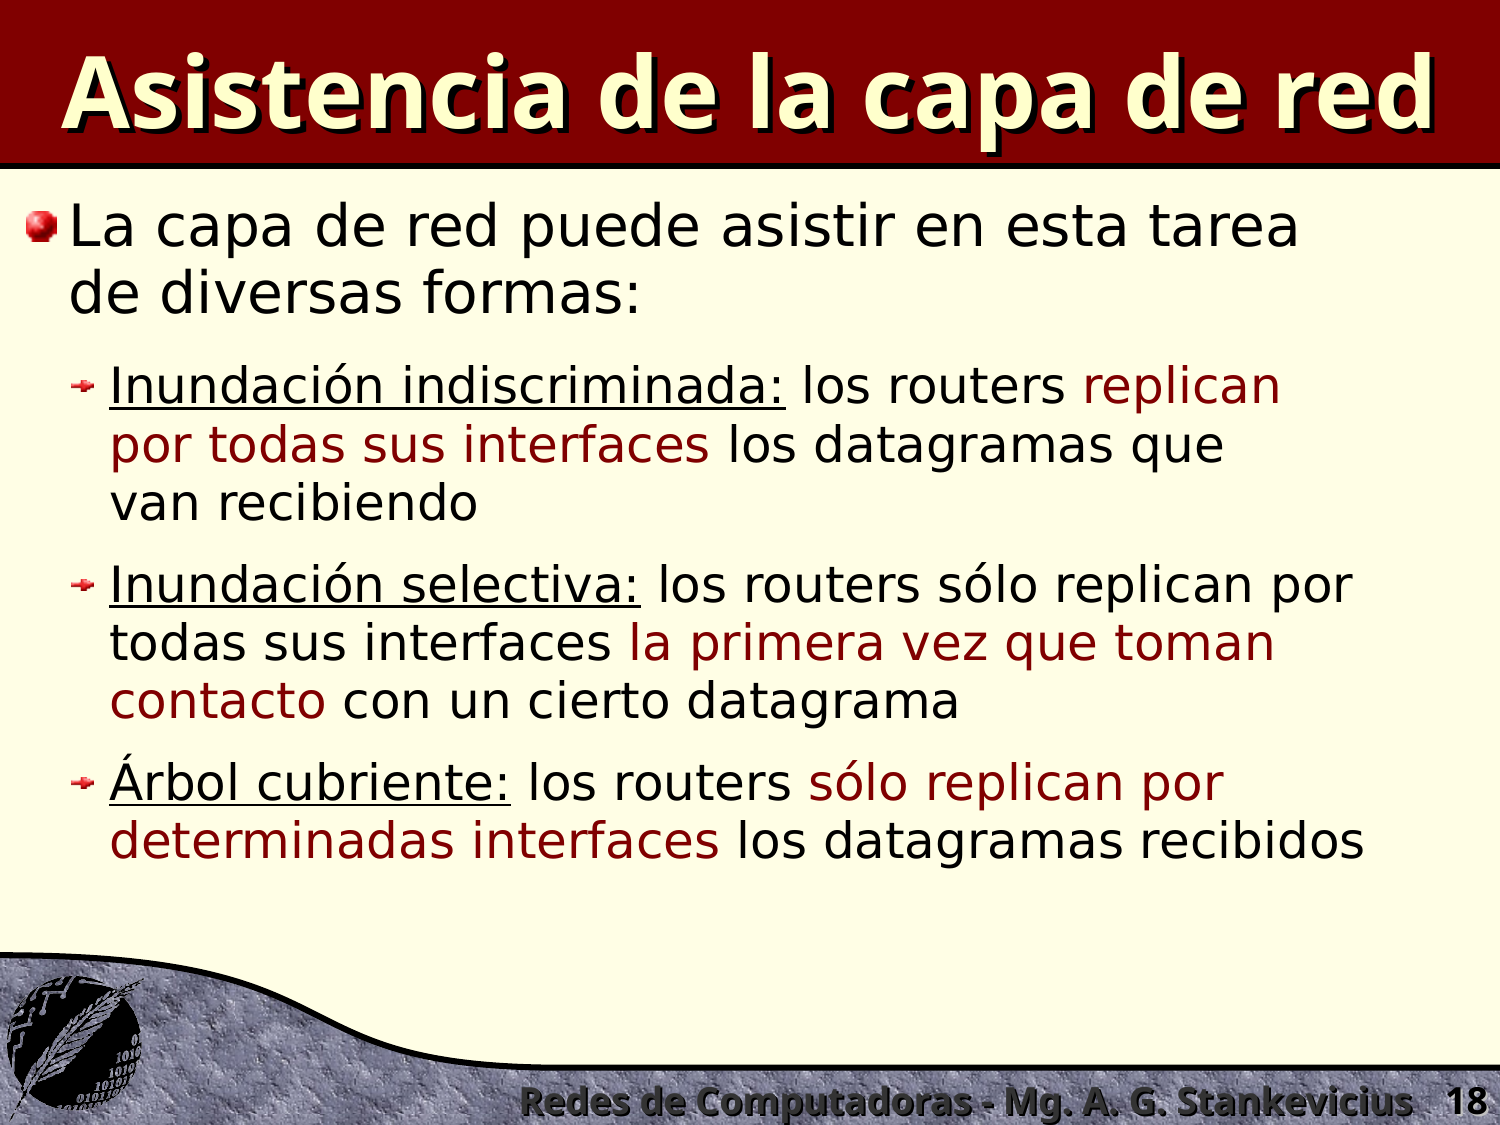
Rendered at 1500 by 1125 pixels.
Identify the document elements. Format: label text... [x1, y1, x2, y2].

picture [0, 959, 1500, 1125]
picture [790, 1100, 795, 1110]
title Asistencia de la capa de red [15, 5, 1485, 160]
picture [1047, 1100, 1054, 1110]
list La capa de red puede asistir en esta tarea de diversas formas: Inundación indiscriminada: los routers replican por todas sus interfaces los datagramas que van recibiendo Inundación selectiva: los routers sólo replican por todas sus interfaces la primera vez que toman contacto con un cierto datagrama Árbol cubriente: los routers sólo replican por determinadas interfaces los datagramas recibidos [11, 192, 1486, 921]
